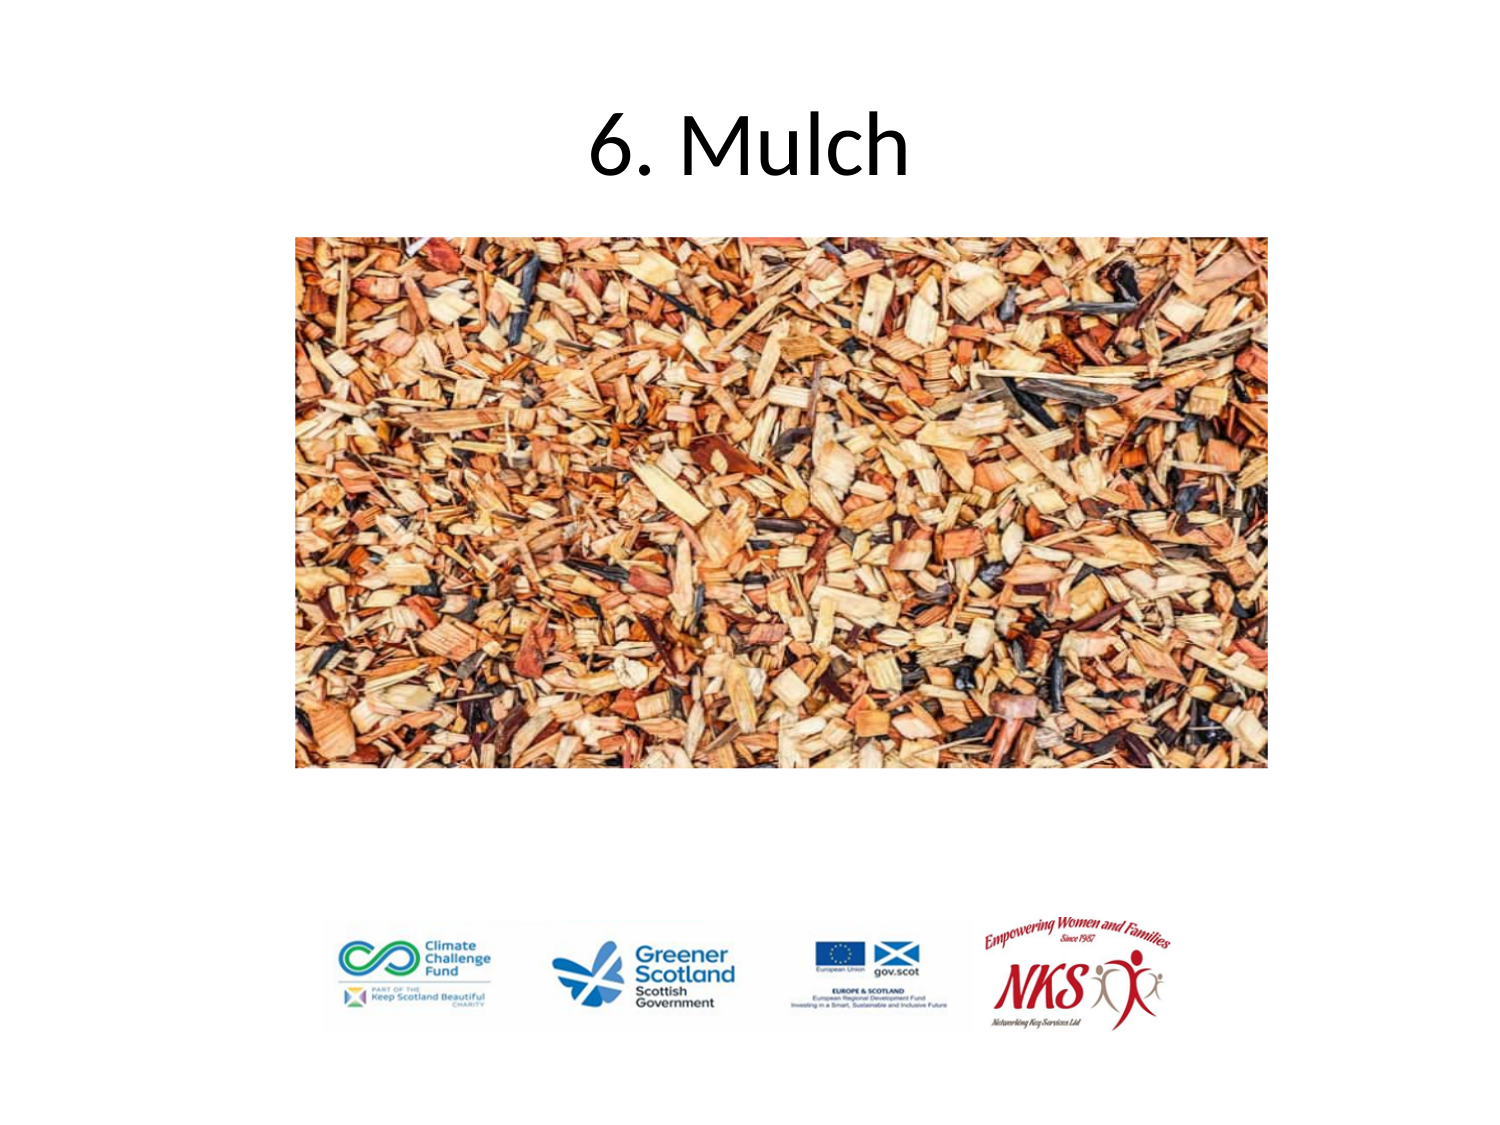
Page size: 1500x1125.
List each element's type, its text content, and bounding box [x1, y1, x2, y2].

title 6. Mulch [75, 45, 1426, 233]
picture [289, 231, 1282, 785]
picture [323, 917, 1173, 1059]
